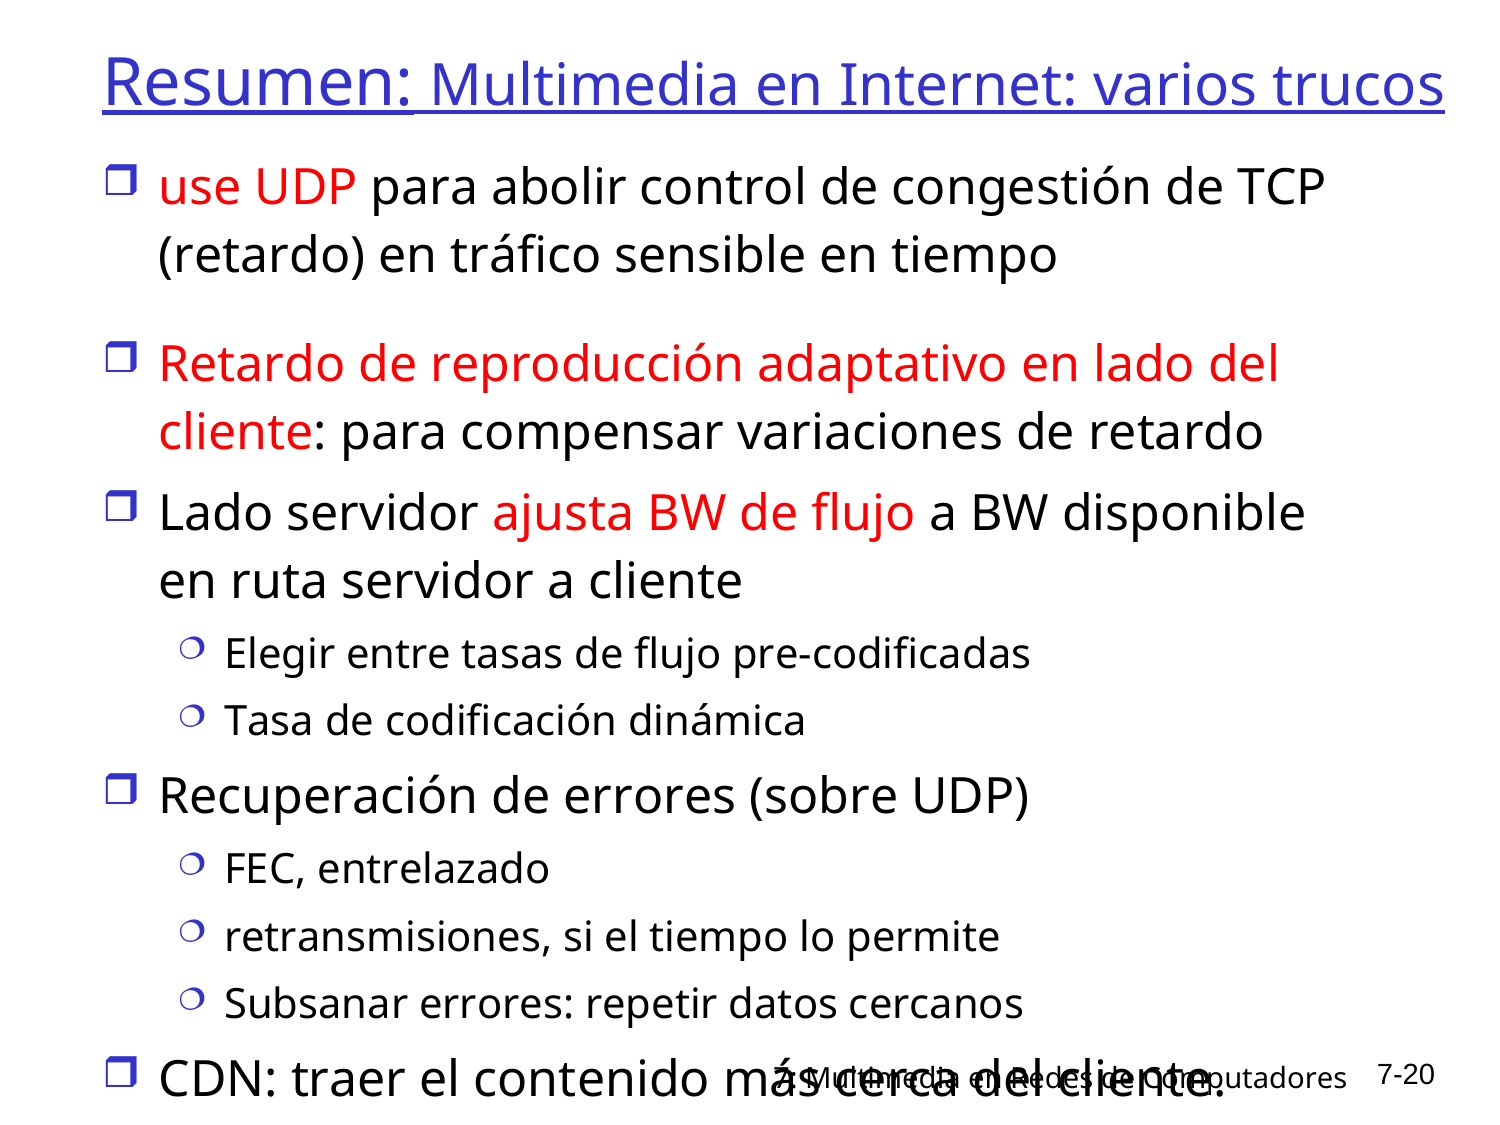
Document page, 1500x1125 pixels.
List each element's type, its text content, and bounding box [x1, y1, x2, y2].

title Resumen: Multimedia en Internet: varios trucos [87, 0, 1500, 161]
list use UDP para abolir control de congestión de TCP (retardo) en tráfico sensible en tiempo Retardo de reproducción adaptativo en lado del cliente: para compensar variaciones de retardo Lado servidor ajusta BW de flujo a BW disponible en ruta servidor a cliente Elegir entre tasas de flujo pre-codificadas Tasa de codificación dinámica Recuperación de errores (sobre UDP) FEC, entrelazado retransmisiones, si el tiempo lo permite Subsanar errores: repetir datos cercanos CDN: traer el contenido más cerca del cliente. [87, 142, 1363, 1061]
